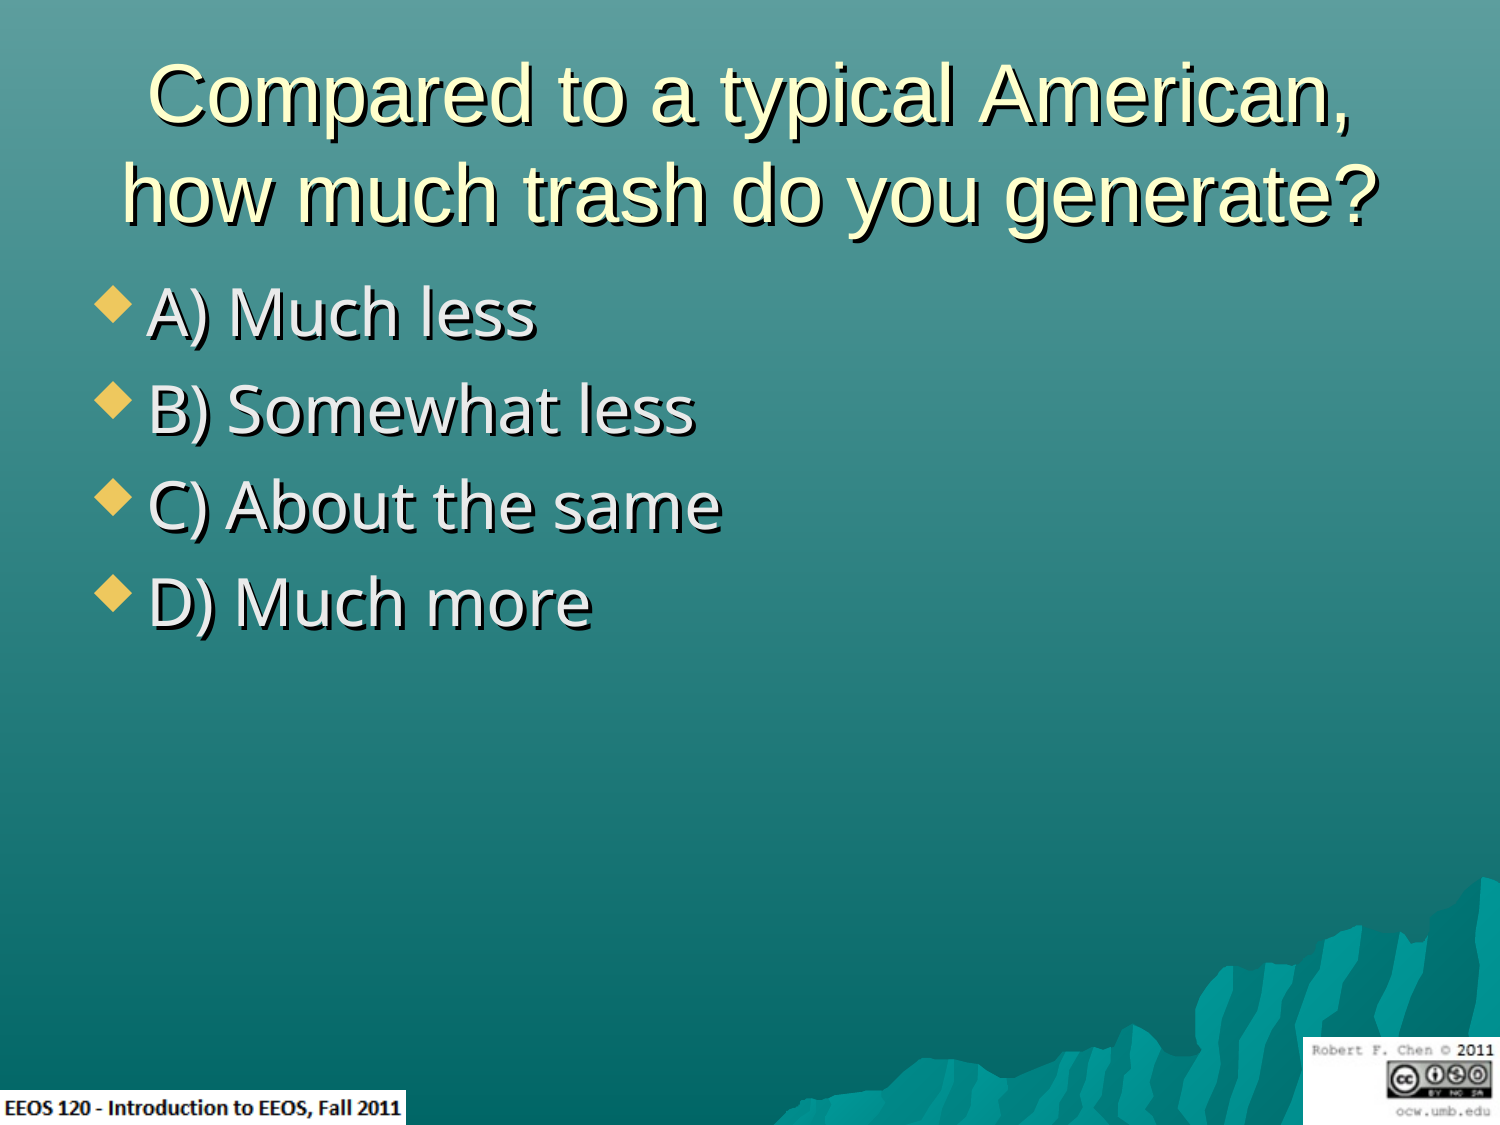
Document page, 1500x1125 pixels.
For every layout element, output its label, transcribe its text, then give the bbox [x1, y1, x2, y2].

list A) Much less B) Somewhat less C) About the same D) Much more [75, 262, 1426, 1006]
picture [0, 1090, 406, 1125]
picture [1303, 1037, 1500, 1125]
title Compared to a typical American, how much trash do you generate? [75, 31, 1426, 247]
